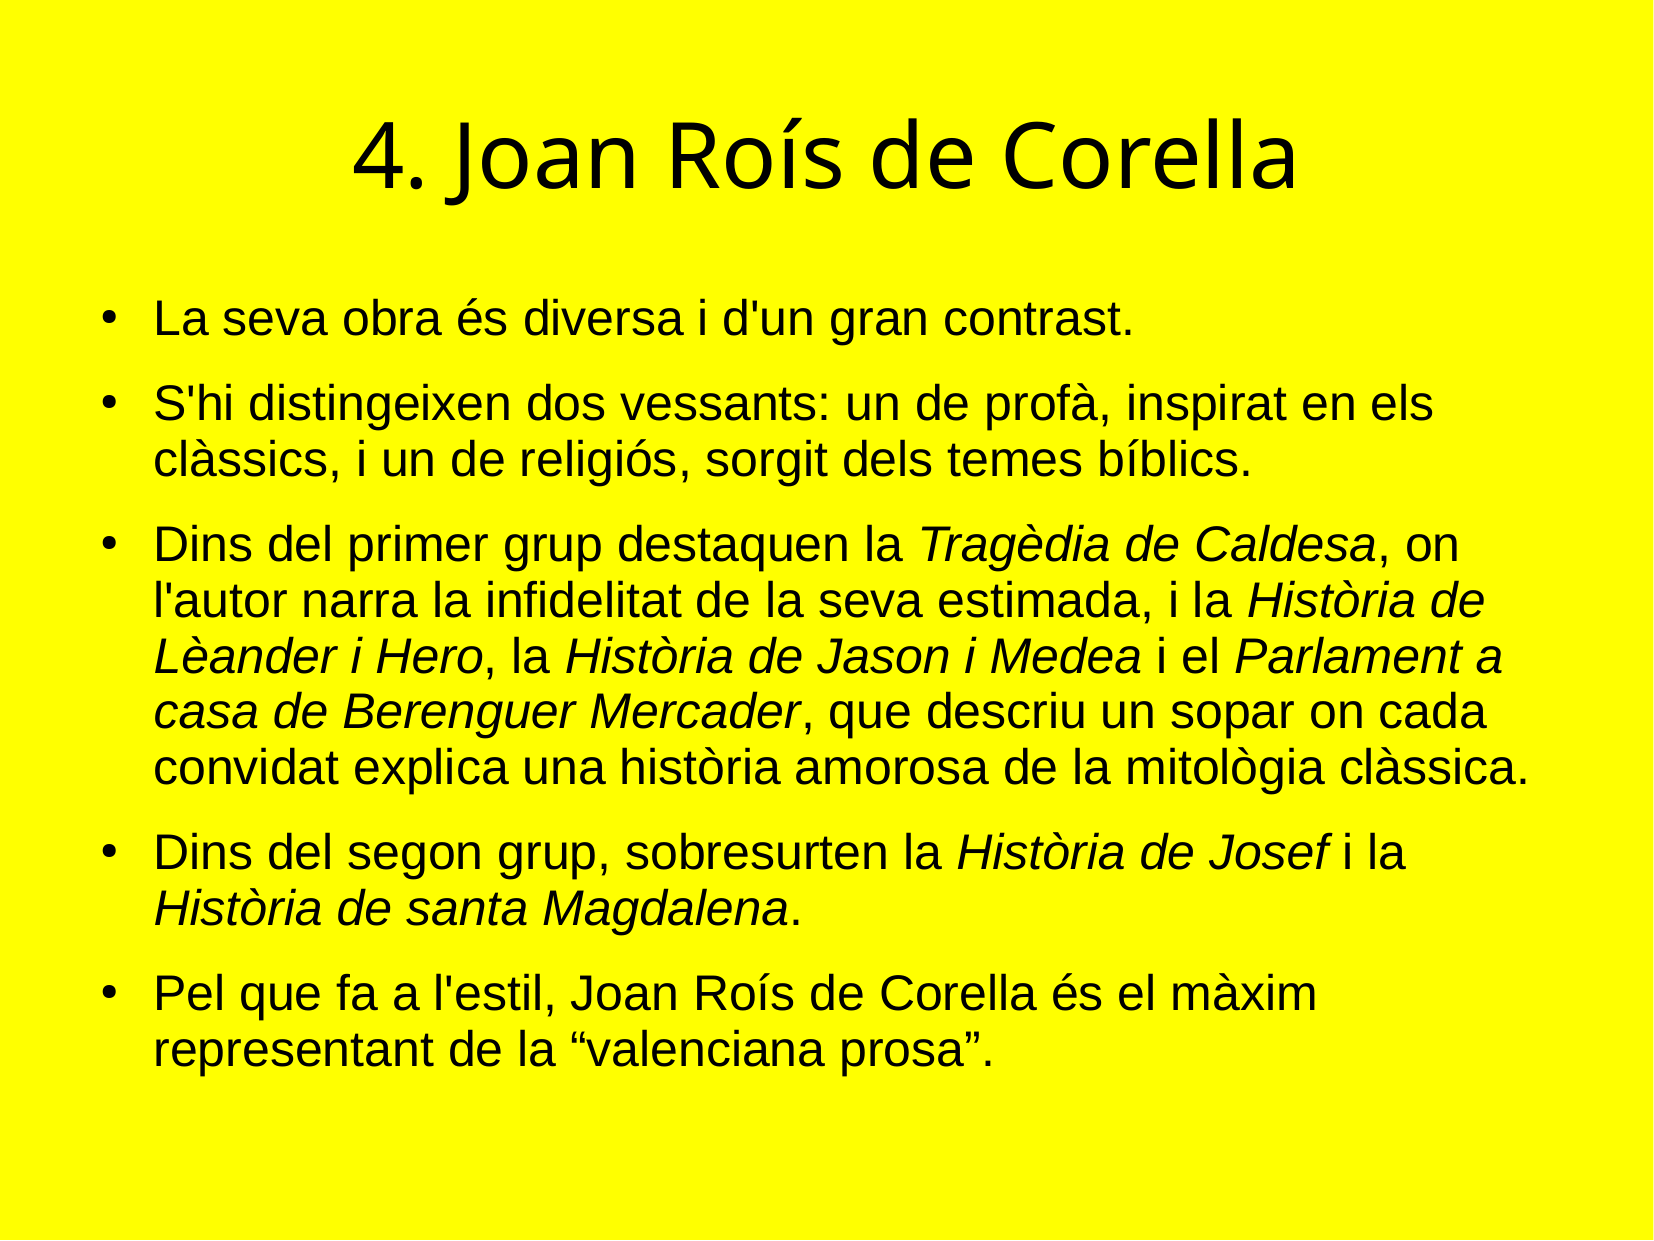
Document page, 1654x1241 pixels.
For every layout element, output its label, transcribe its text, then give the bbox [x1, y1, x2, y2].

title 4. Joan Roís de Corella [82, 49, 1571, 257]
list La seva obra és diversa i d'un gran contrast. S'hi distingeixen dos vessants: un de profà, inspirat en els clàssics, i un de religiós, sorgit dels temes bíblics. Dins del primer grup destaquen la Tragèdia de Caldesa, on l'autor narra la infidelitat de la seva estimada, i la Història de Lèander i Hero, la Història de Jason i Medea i el Parlament a casa de Berenguer Mercader, que descriu un sopar on cada convidat explica una història amorosa de la mitològia clàssica. Dins del segon grup, sobresurten la Història de Josef i la Història de santa Magdalena. Pel que fa a l'estil, Joan Roís de Corella és el màxim representant de la “valenciana prosa”. [82, 290, 1571, 1109]
